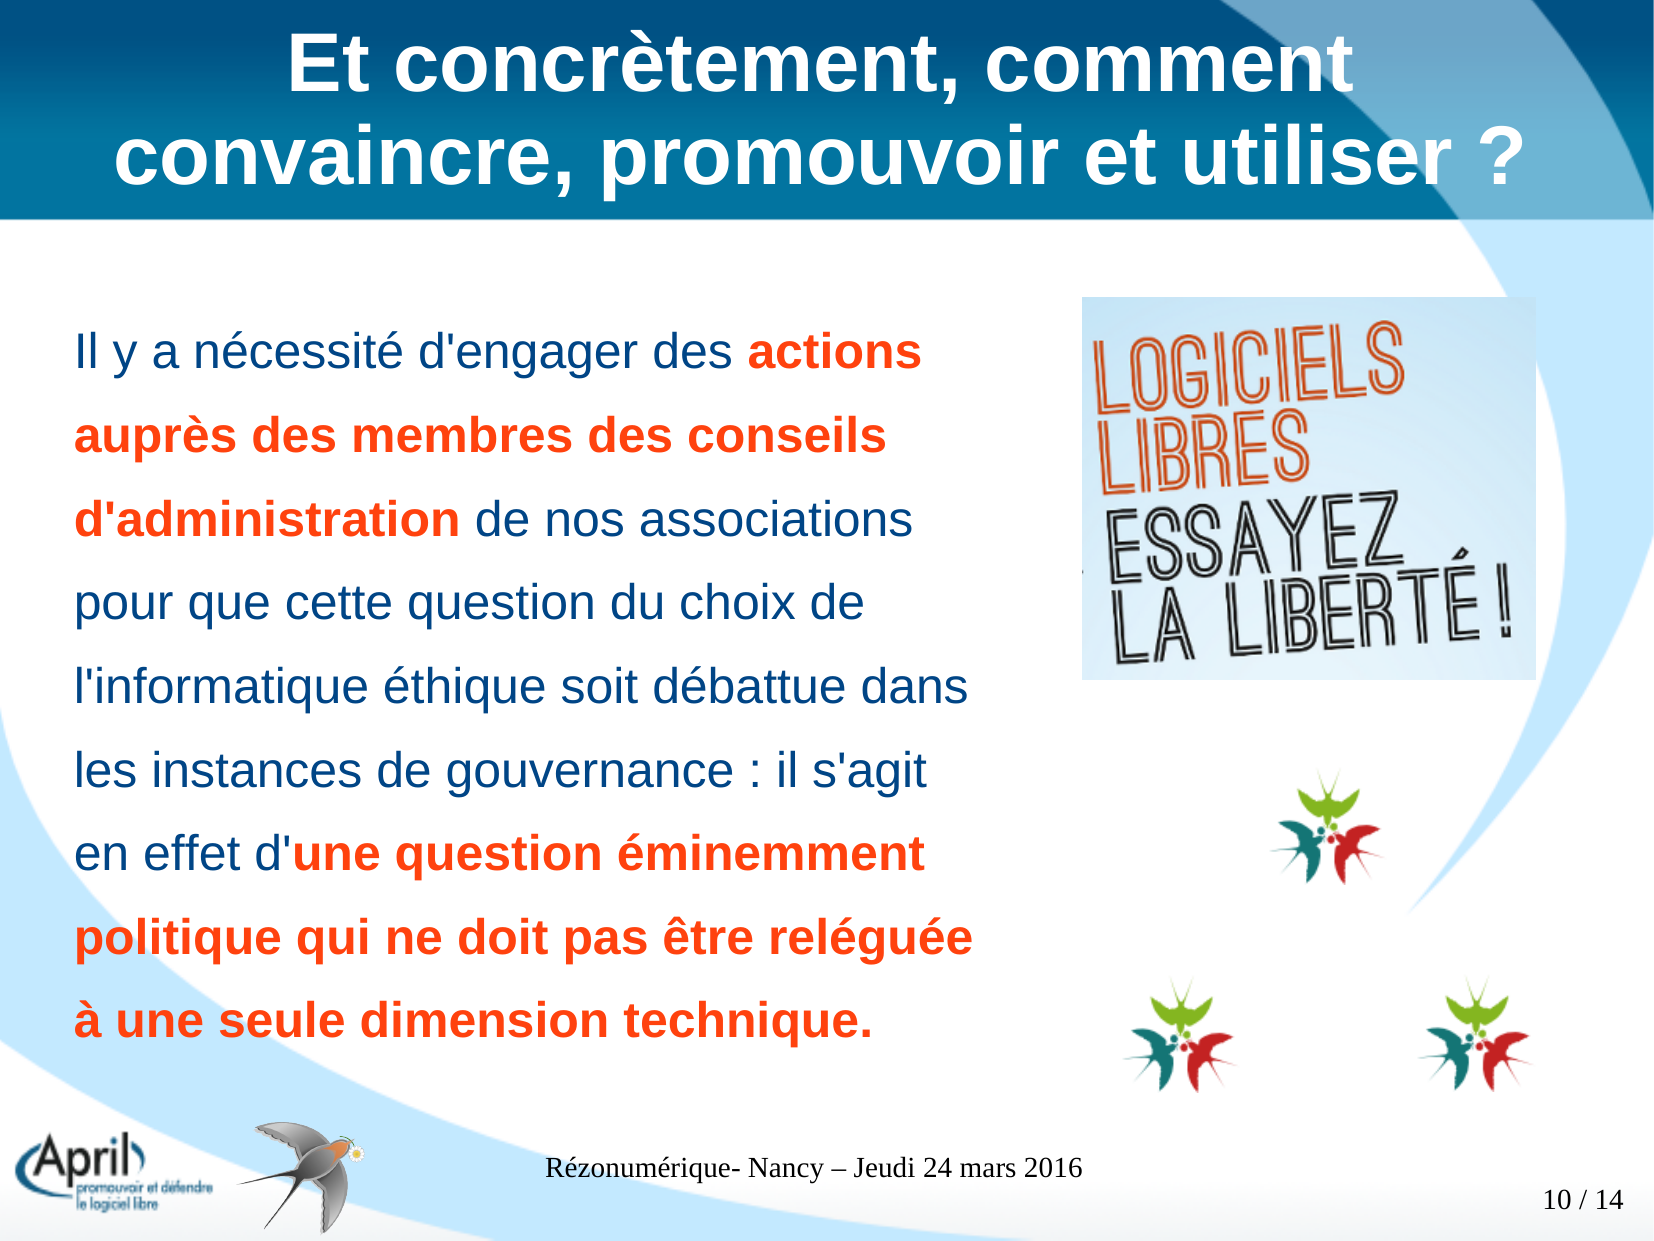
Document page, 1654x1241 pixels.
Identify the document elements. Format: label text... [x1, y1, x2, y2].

title Et concrètement, comment convaincre, promouvoir et utiliser ? [76, 5, 1565, 213]
text_box Il y a nécessité d'engager des actions auprès des membres des conseils d'administration de nos associations pour que cette question du choix de l'informatique éthique soit débattue dans les instances de gouvernance : il s'agit en effet d'une question éminemment politique qui ne doit pas être reléguée à une seule dimension technique. [59, 288, 1004, 1091]
picture [0, 0, 1654, 1241]
